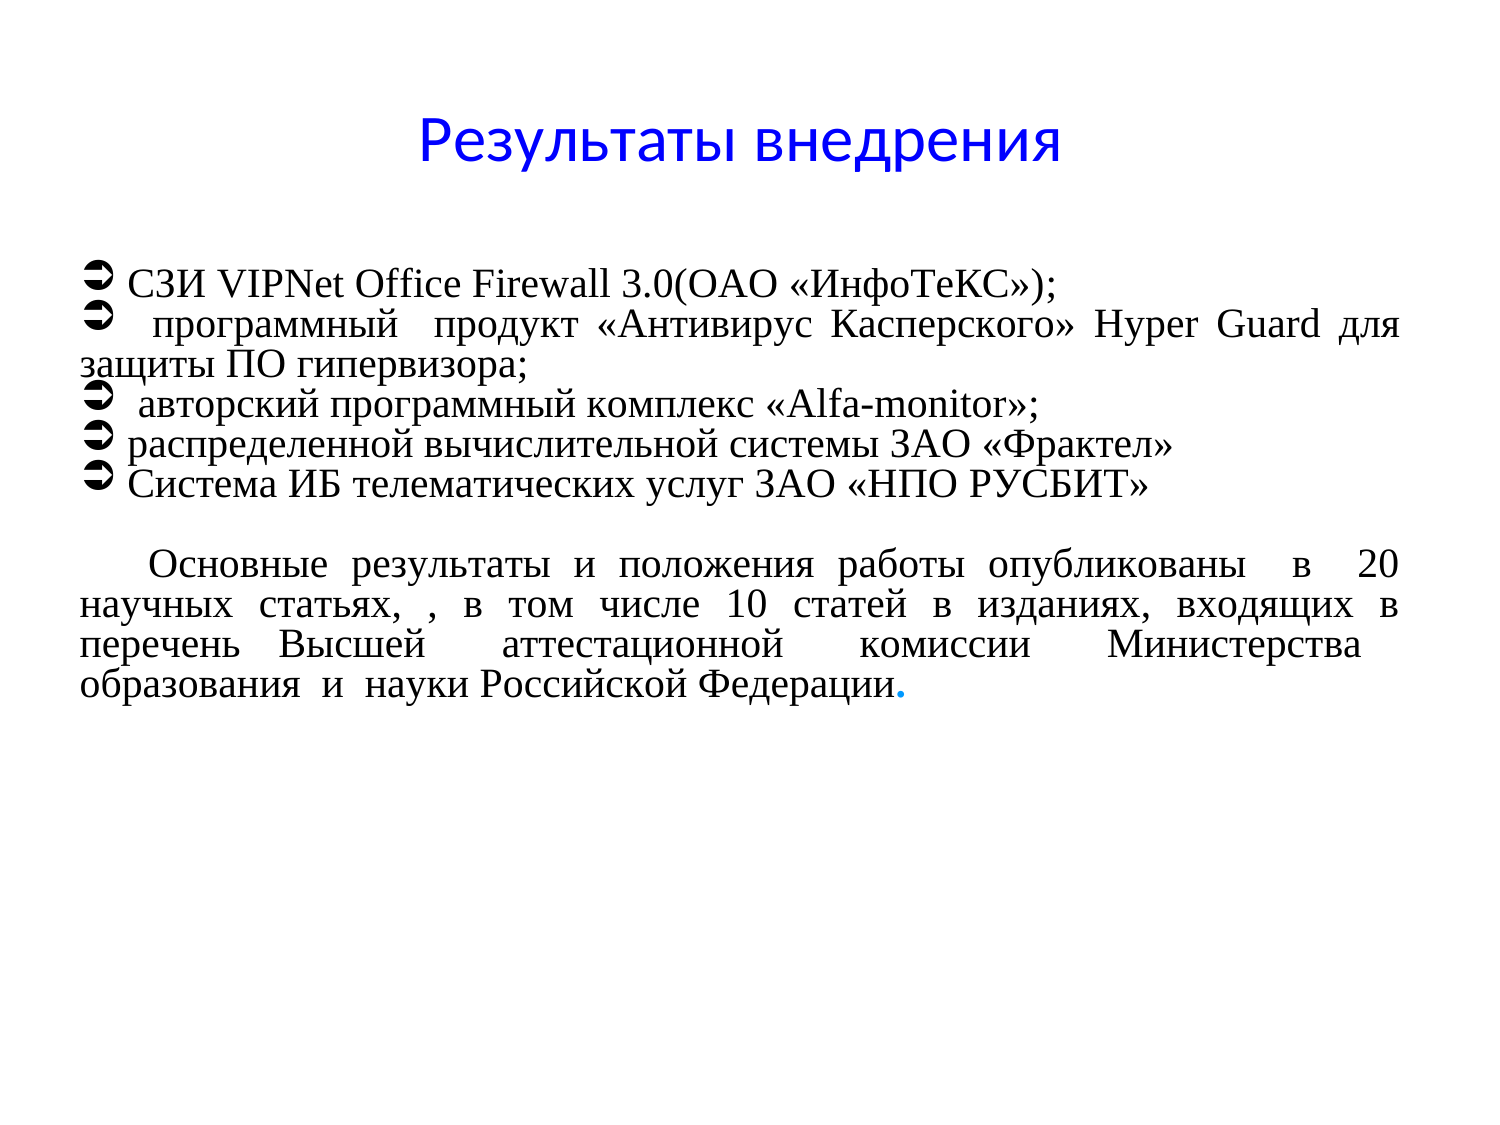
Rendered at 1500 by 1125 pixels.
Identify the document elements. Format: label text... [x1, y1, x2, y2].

text_box Результаты внедрения [76, 30, 1427, 219]
text_box CЗИ VIPNet Оffice Firewall 3.0(ОАО «ИнфоТеКС»); программный продукт «Антивирус Касперского» Hyper Guard для защиты ПО гипервизора; авторский программный комплекс «Alfa-monitor»; распределенной вычислительной системы ЗАО «Фрактел» Система ИБ телематических услуг ЗАО «НПО РУСБИТ» Основные результаты и положения работы опубликованы в 20 научных статьях, , в том числе 10 статей в изданиях, входящих в перечень Высшей аттестационной комиссии Министерства образования и науки Российской Федерации. [64, 208, 1415, 951]
